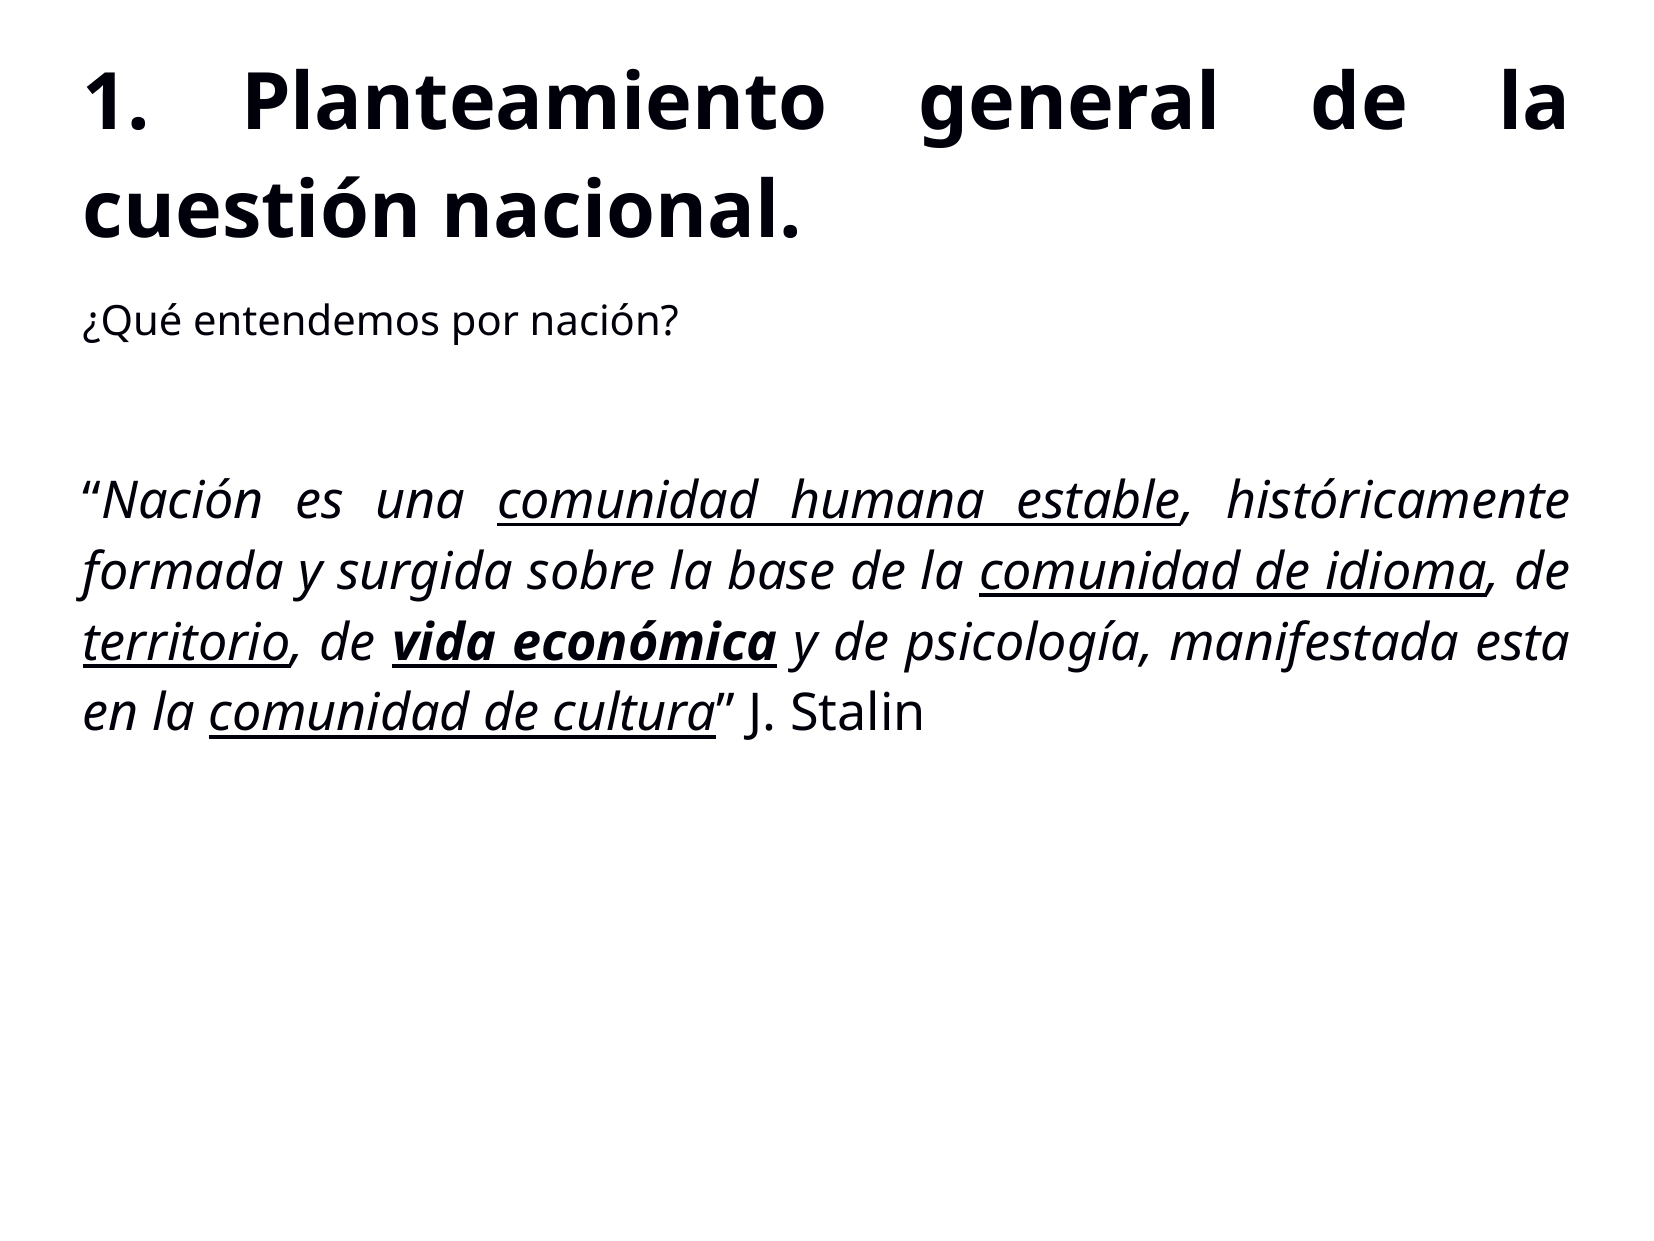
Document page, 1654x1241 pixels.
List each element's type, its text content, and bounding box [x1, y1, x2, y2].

title 1. Planteamiento general de la cuestión nacional. [82, 49, 1571, 257]
list ¿Qué entendemos por nación? “Nación es una comunidad humana estable, históricamente formada y surgida sobre la base de la comunidad de idioma, de territorio, de vida económica y de psicología, manifestada esta en la comunidad de cultura” J. Stalin [82, 290, 1571, 1165]
